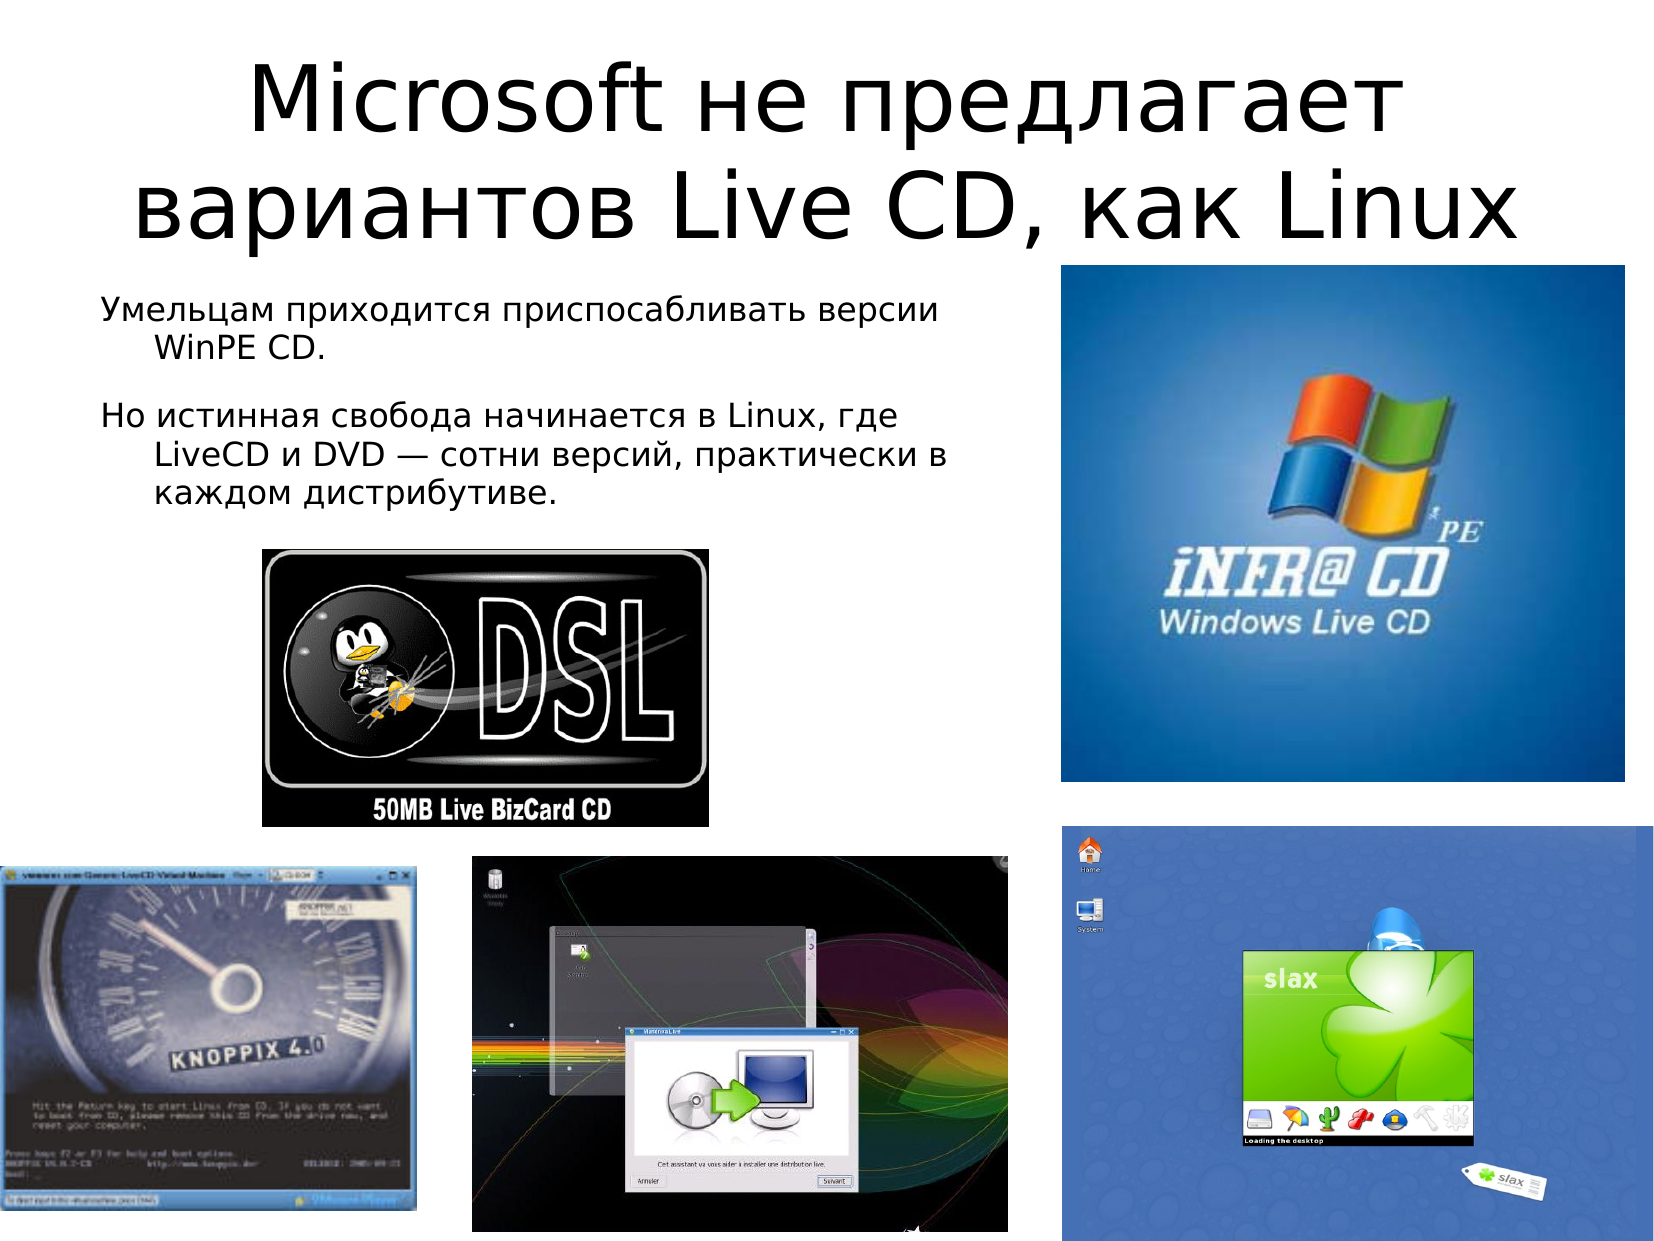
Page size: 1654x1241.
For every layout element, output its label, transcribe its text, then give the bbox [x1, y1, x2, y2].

picture [472, 856, 1008, 1232]
list Умельцам приходится приспосабливать версии WinPE CD. Но истинная свобода начинается в Linux, где LiveCD и DVD — сотни версий, практически в каждом дистрибутиве. [82, 290, 975, 562]
title Microsoft не предлагает вариантов Live CD, как Linux [82, 45, 1571, 261]
picture [262, 549, 709, 827]
picture [0, 866, 417, 1211]
picture [1061, 265, 1625, 782]
picture [1062, 826, 1654, 1241]
